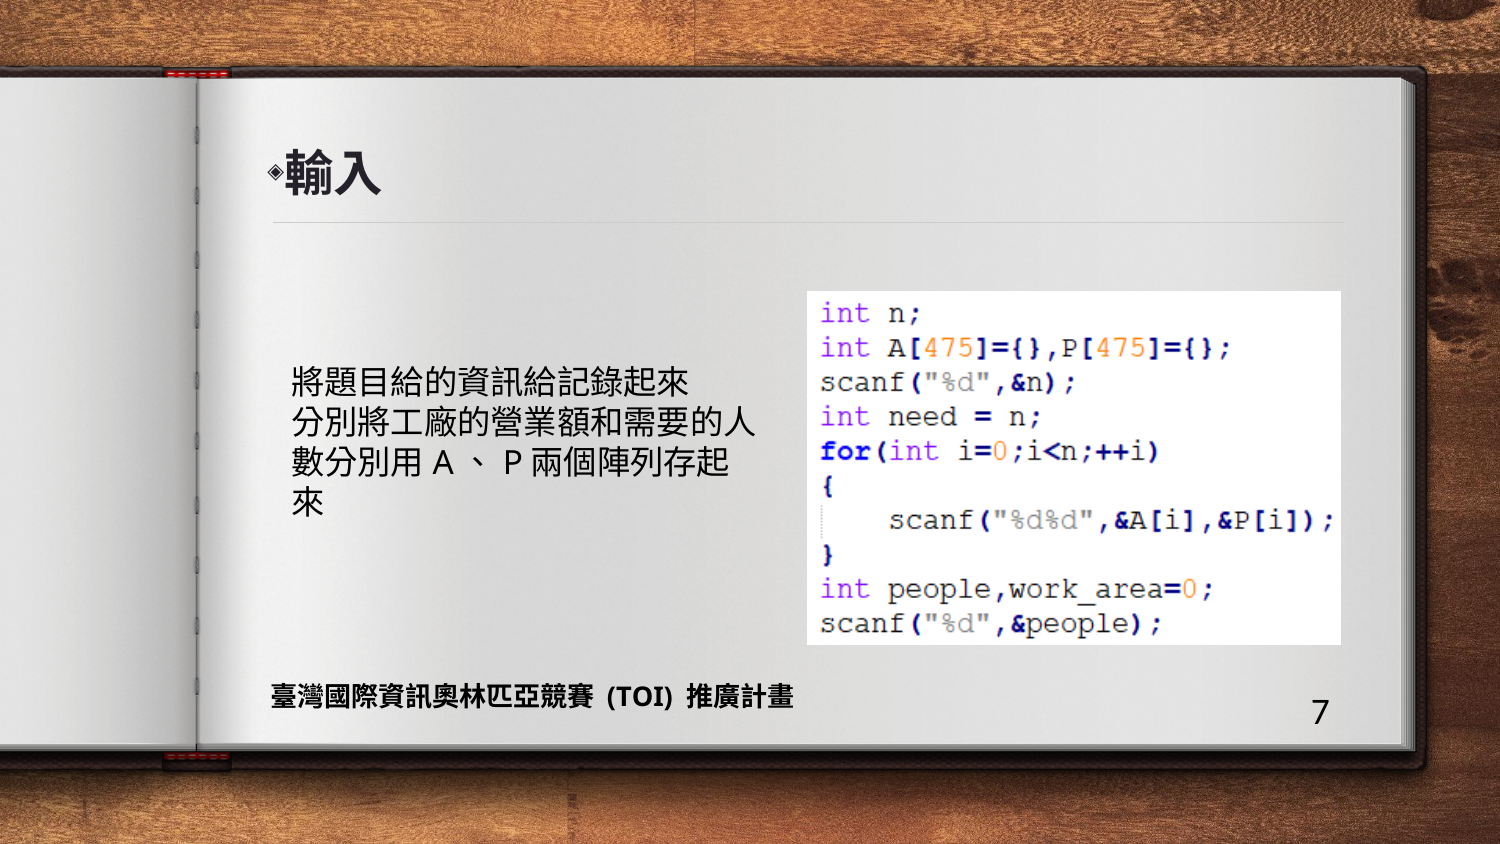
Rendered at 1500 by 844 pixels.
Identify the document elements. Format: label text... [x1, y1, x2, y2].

text_box 將題目給的資訊給記錄起來 分別將工廠的營業額和需要的人數分別用A、P兩個陣列存起來 [276, 353, 775, 491]
text_box [1295, 672, 1386, 737]
list 輸入 [252, 126, 1194, 216]
picture [807, 291, 1341, 645]
